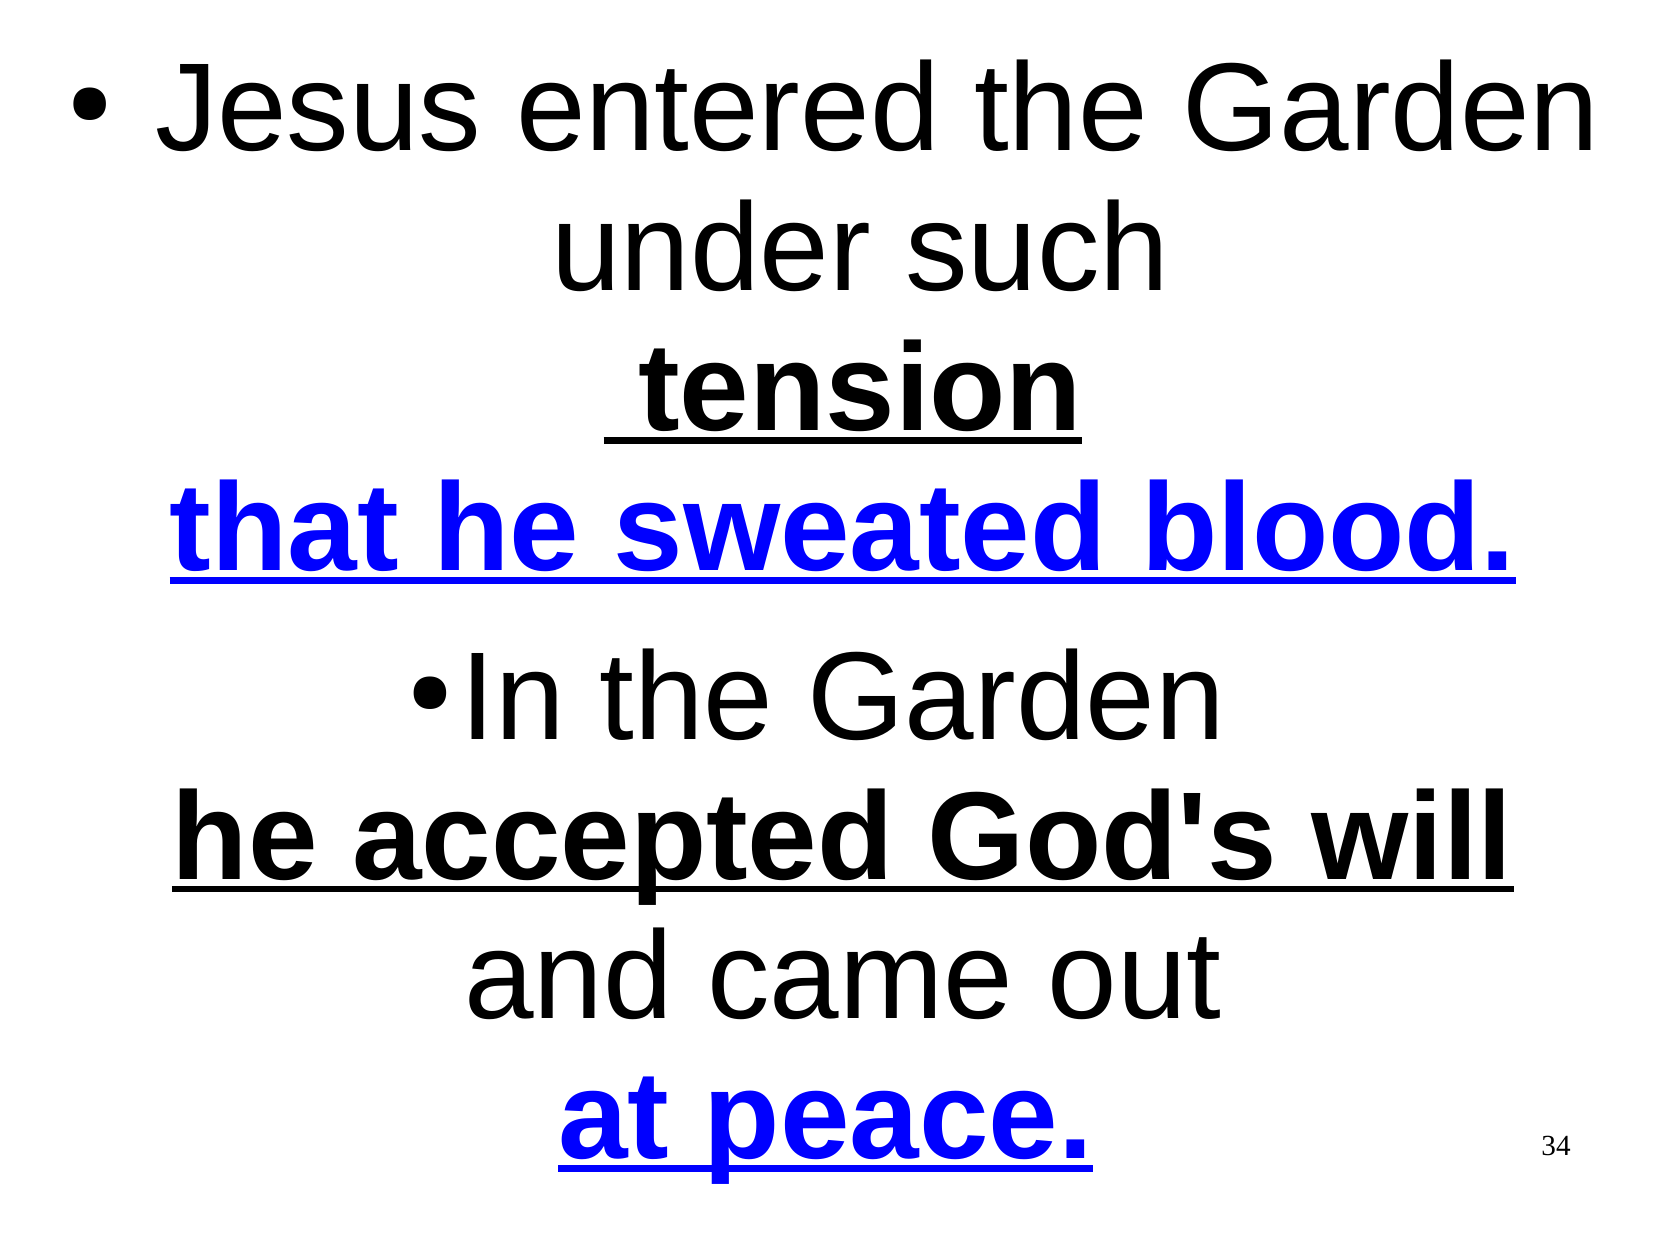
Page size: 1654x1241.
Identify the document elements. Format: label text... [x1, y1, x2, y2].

list Jesus entered the Garden under such tension that he sweated blood. In the Garden he accepted God's will and came out at peace. [37, 37, 1613, 1238]
